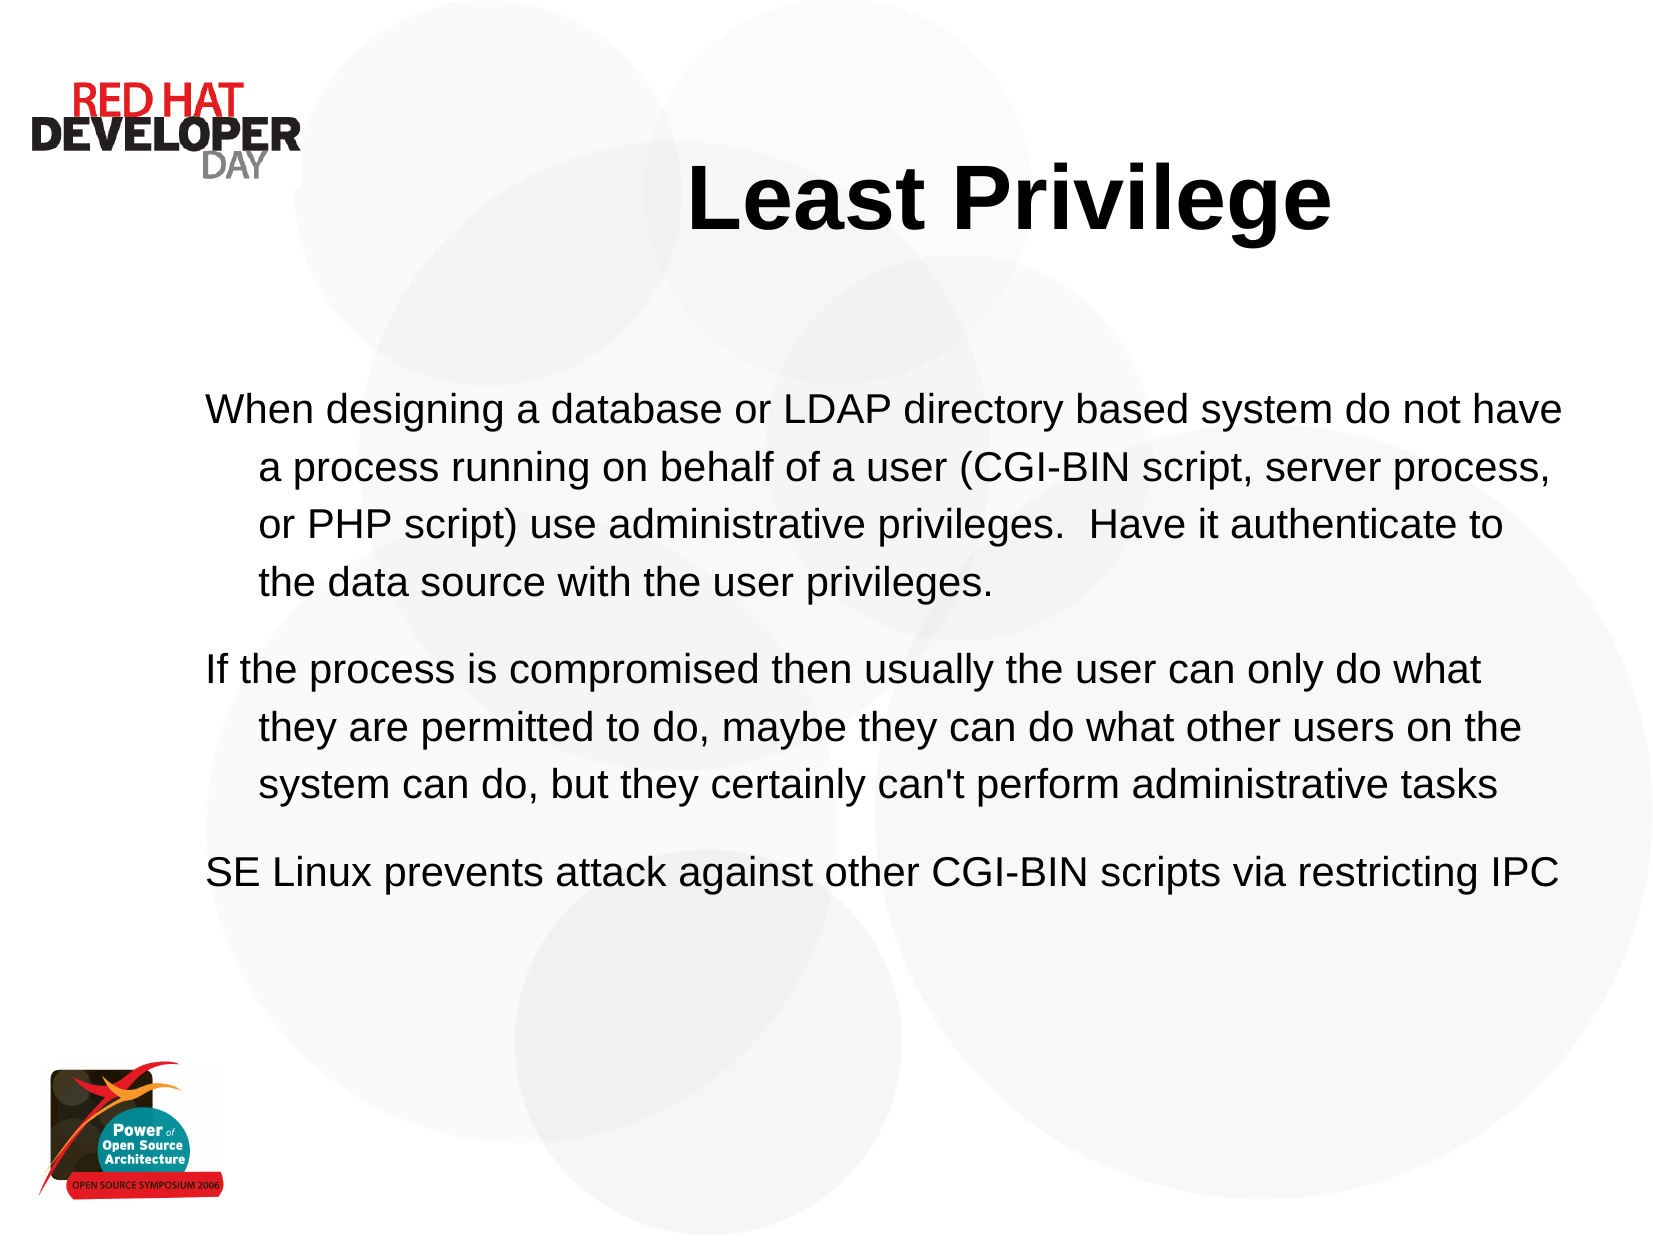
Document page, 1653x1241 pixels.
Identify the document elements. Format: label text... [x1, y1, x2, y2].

picture [28, 0, 1653, 1235]
title Least Privilege [449, 62, 1571, 308]
list When designing a database or LDAP directory based system do not have a process running on behalf of a user (CGI-BIN script, server process, or PHP script) use administrative privileges. Have it authenticate to the data source with the user privileges. If the process is compromised then usually the user can only do what they are permitted to do, maybe they can do what other users on the system can do, but they certainly can't perform administrative tasks SE Linux prevents attack against other CGI-BIN scripts via restricting IPC [187, 374, 1571, 1112]
